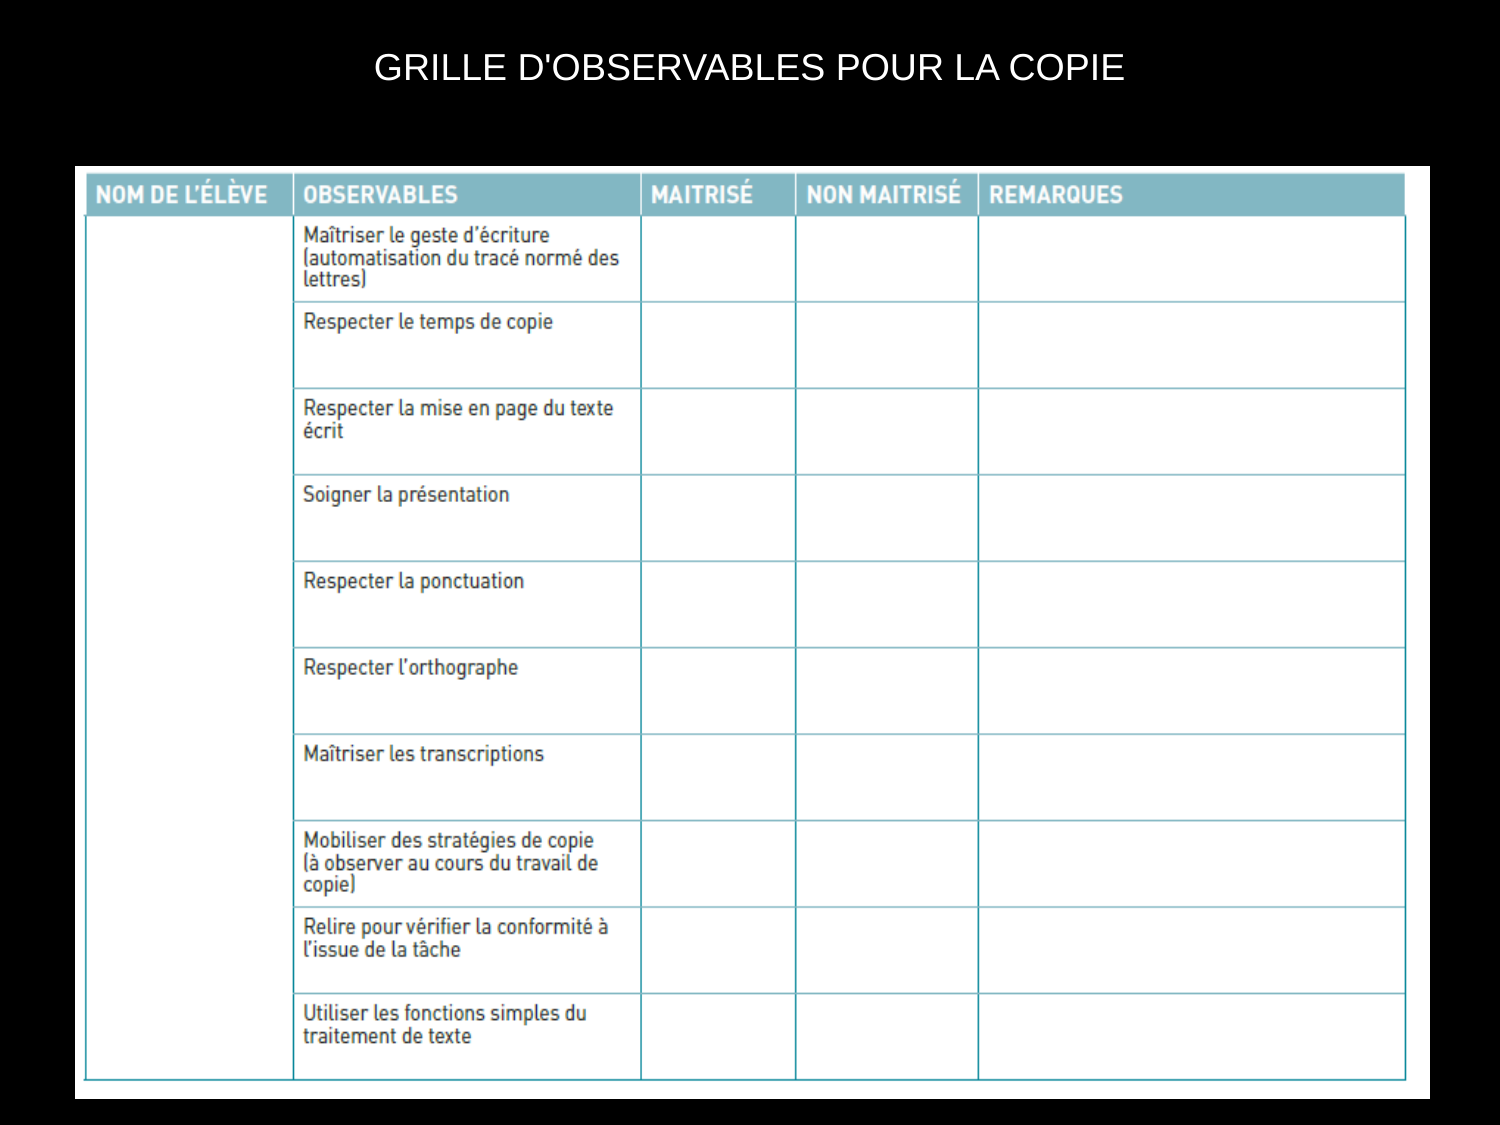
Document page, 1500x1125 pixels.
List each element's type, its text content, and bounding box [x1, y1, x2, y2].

picture [75, 166, 1430, 1099]
text_box GRILLE D'OBSERVABLES POUR LA COPIE [129, 35, 1371, 96]
subtitle [94, 59, 1418, 166]
